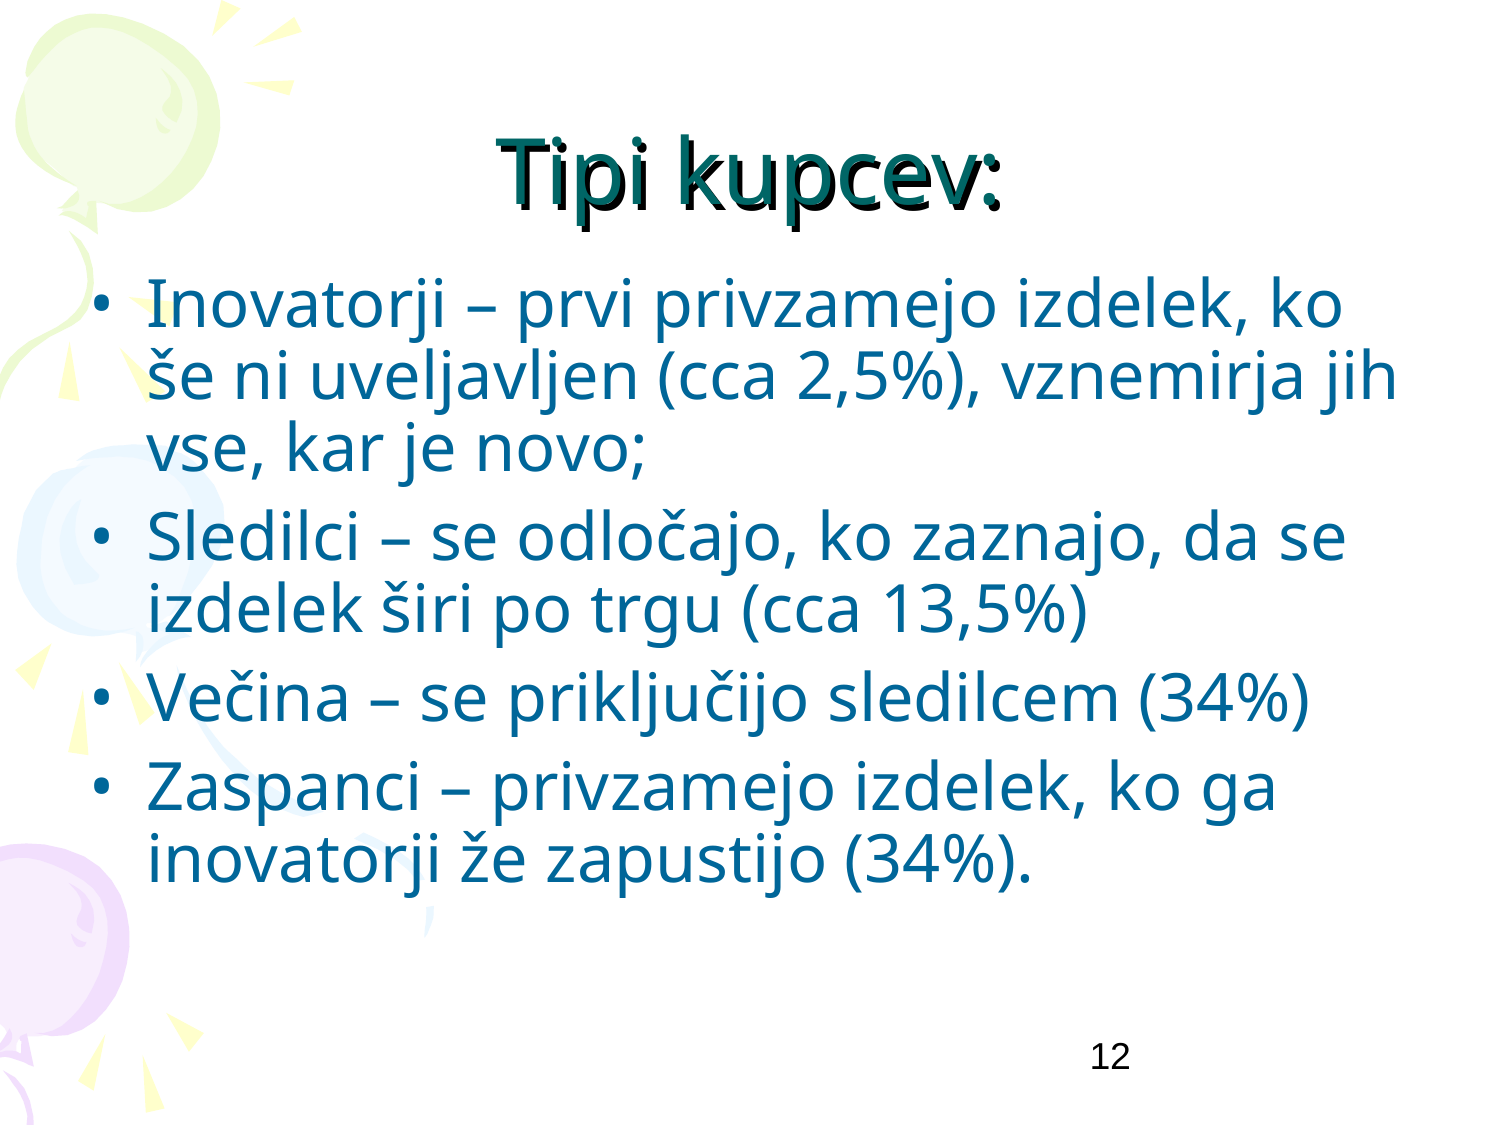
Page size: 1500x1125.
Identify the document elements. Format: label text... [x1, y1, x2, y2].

title Tipi kupcev: [72, 16, 1426, 233]
list Inovatorji – prvi privzamejo izdelek, ko še ni uveljavljen (cca 2,5%), vznemirja jih vse, kar je novo; Sledilci – se odločajo, ko zaznajo, da se izdelek širi po trgu (cca 13,5%) Večina – se priključijo sledilcem (34%) Zaspanci – privzamejo izdelek, ko ga inovatorji že zapustijo (34%). [75, 262, 1426, 1004]
